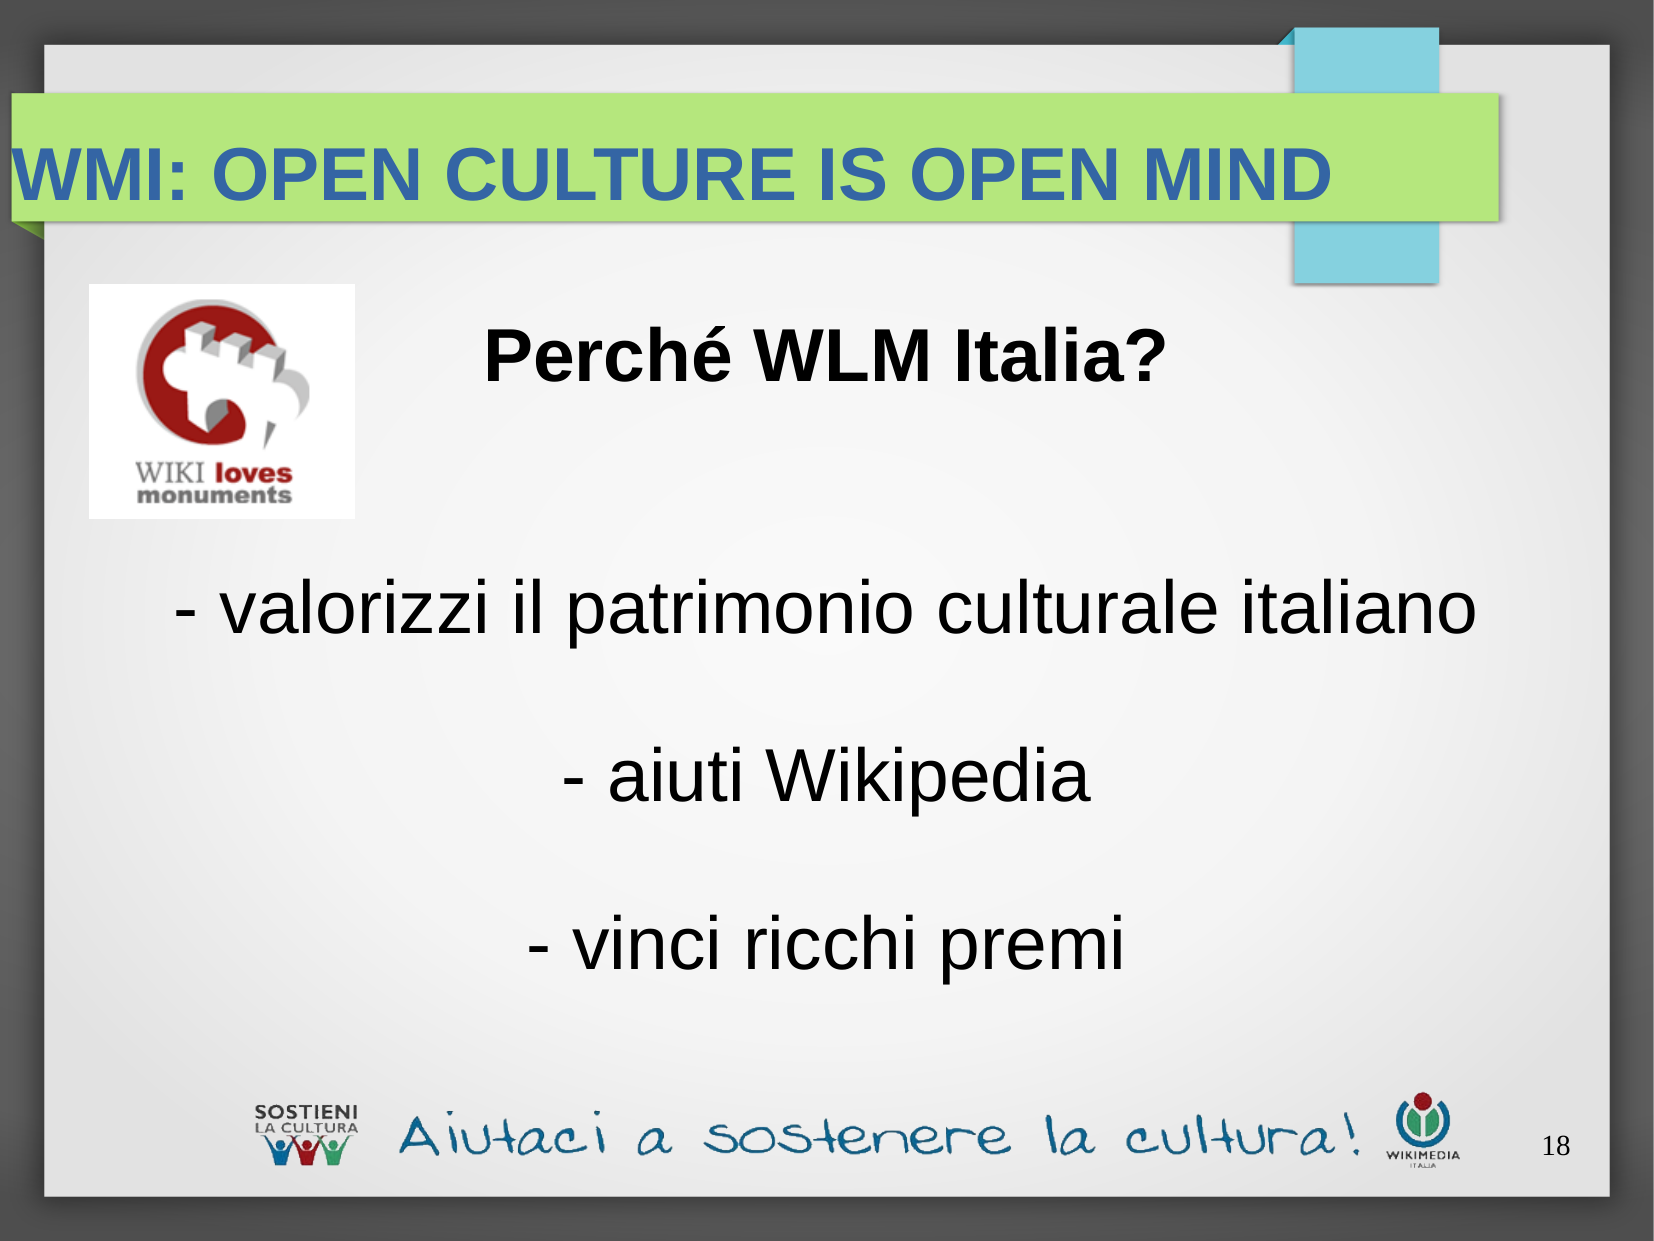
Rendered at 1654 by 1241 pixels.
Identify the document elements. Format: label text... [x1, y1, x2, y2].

title WMI: OPEN CULTURE IS OPEN MIND [11, 17, 1642, 249]
picture [0, 0, 1654, 1241]
text_box Perché WLM Italia? - valorizzi il patrimonio culturale italiano - aiuti Wikipedia - vinci ricchi premi [41, 290, 1613, 1010]
